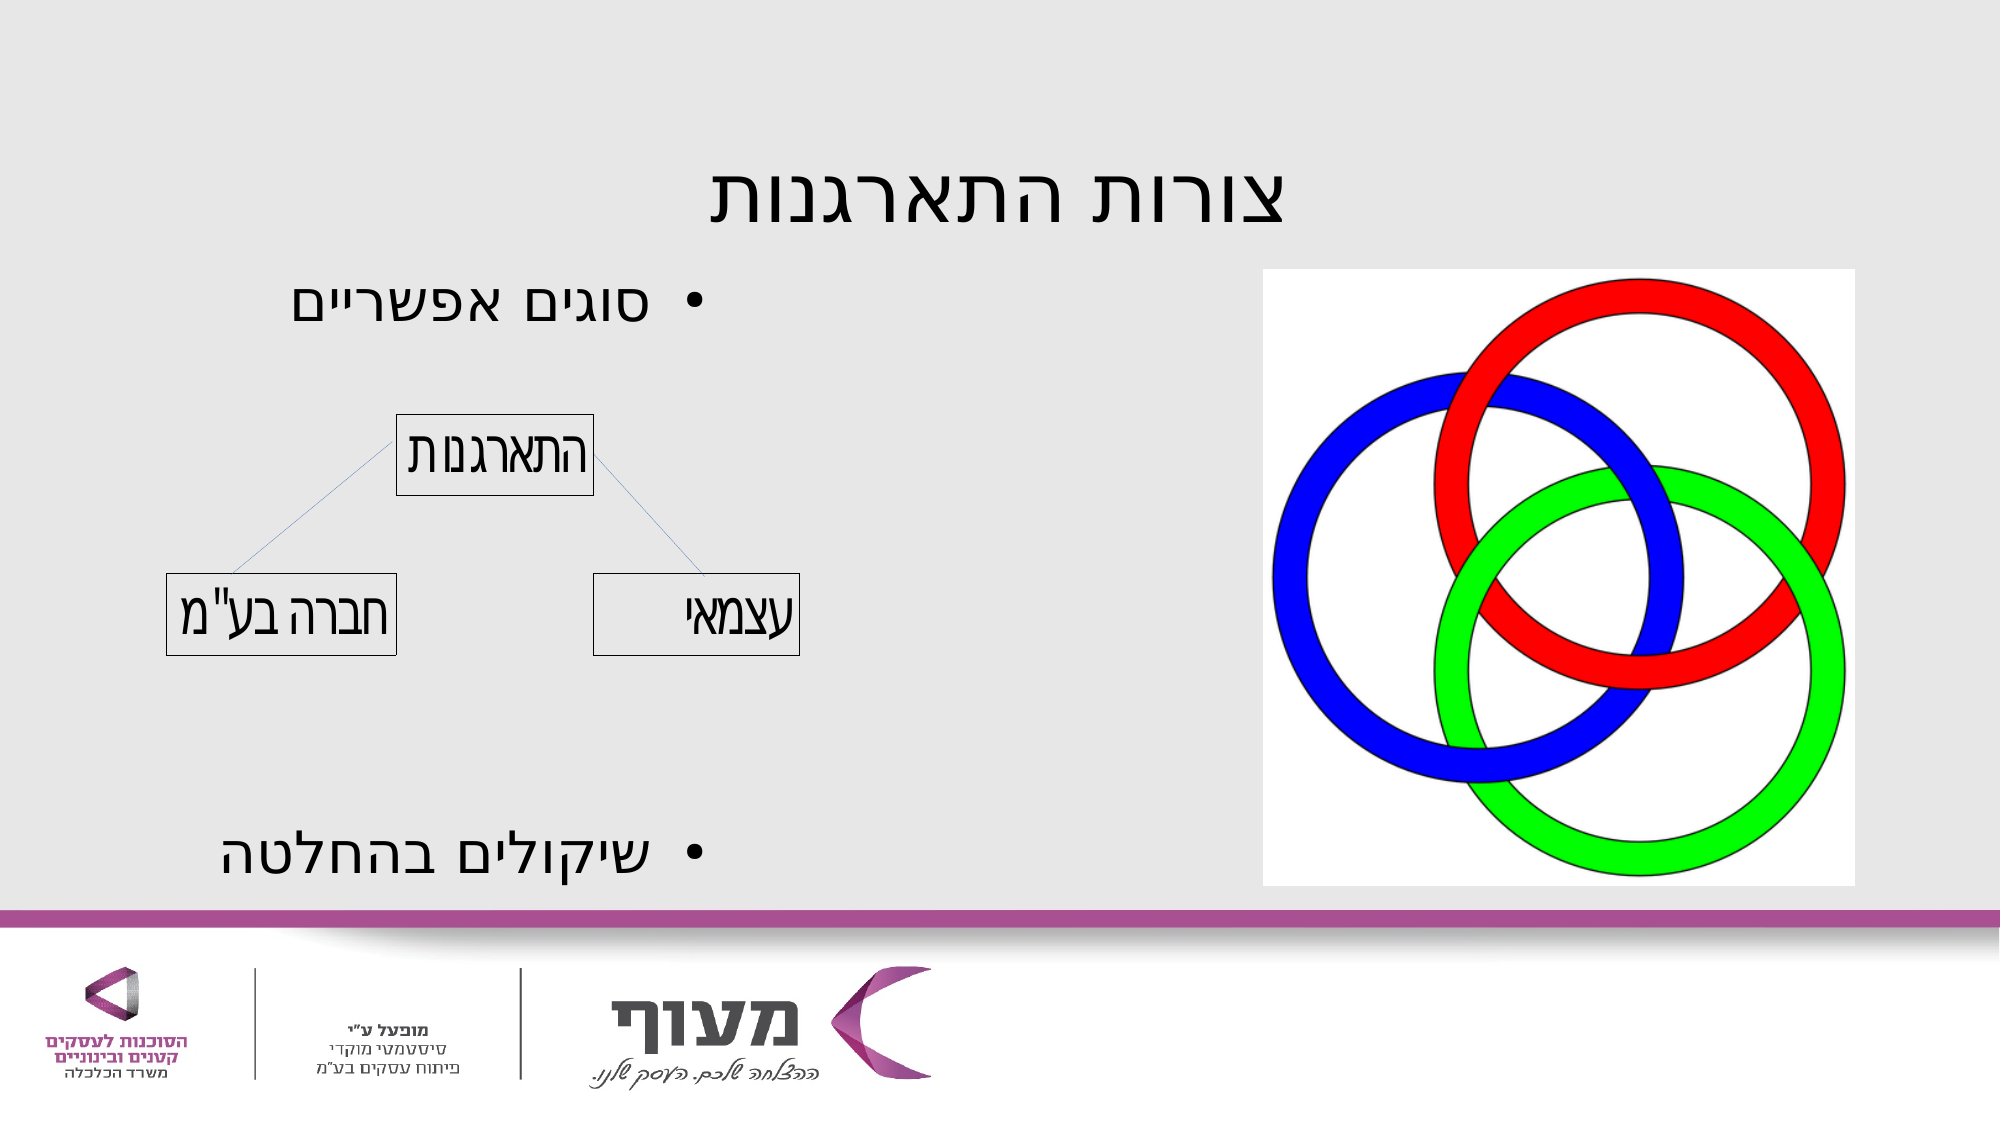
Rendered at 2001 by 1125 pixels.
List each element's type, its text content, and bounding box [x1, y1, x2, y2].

picture [0, 0, 2000, 1125]
text_box סוגים אפשריים שיקולים בהחלטה [112, 259, 738, 1015]
title צורות התארגנות [362, 99, 1638, 288]
